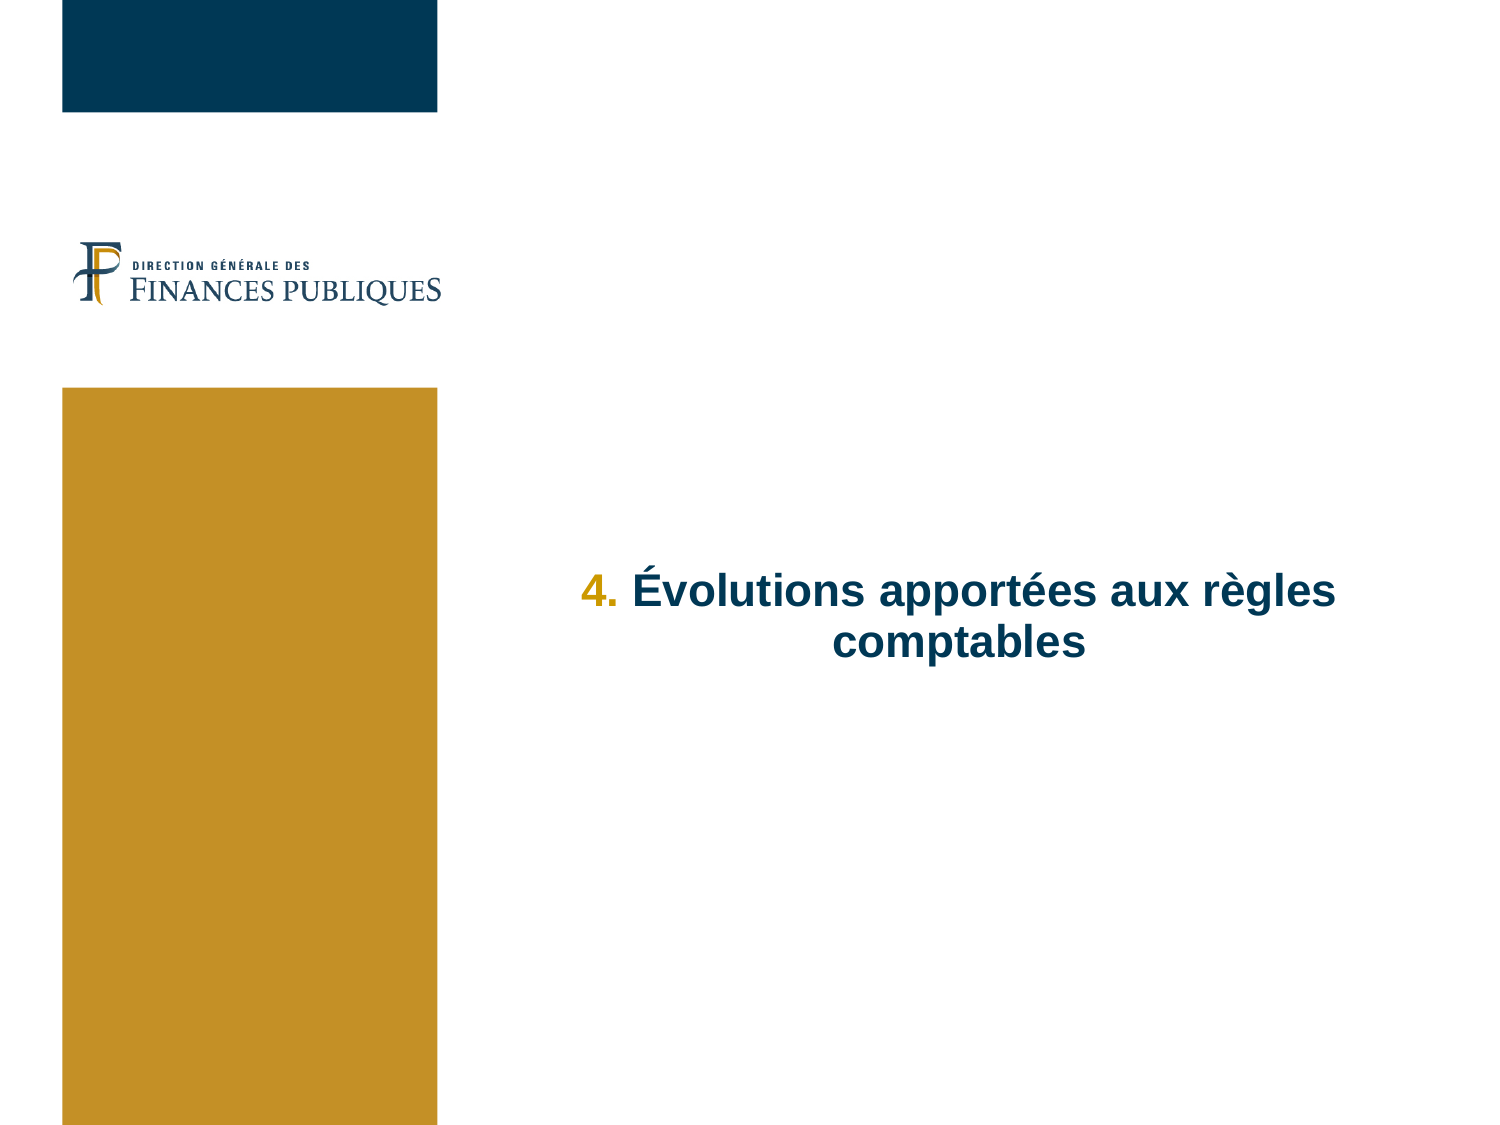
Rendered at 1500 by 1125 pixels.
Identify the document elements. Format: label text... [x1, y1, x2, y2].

title 4. Évolutions apportées aux règles comptables [442, 529, 1477, 703]
picture [50, 219, 463, 328]
